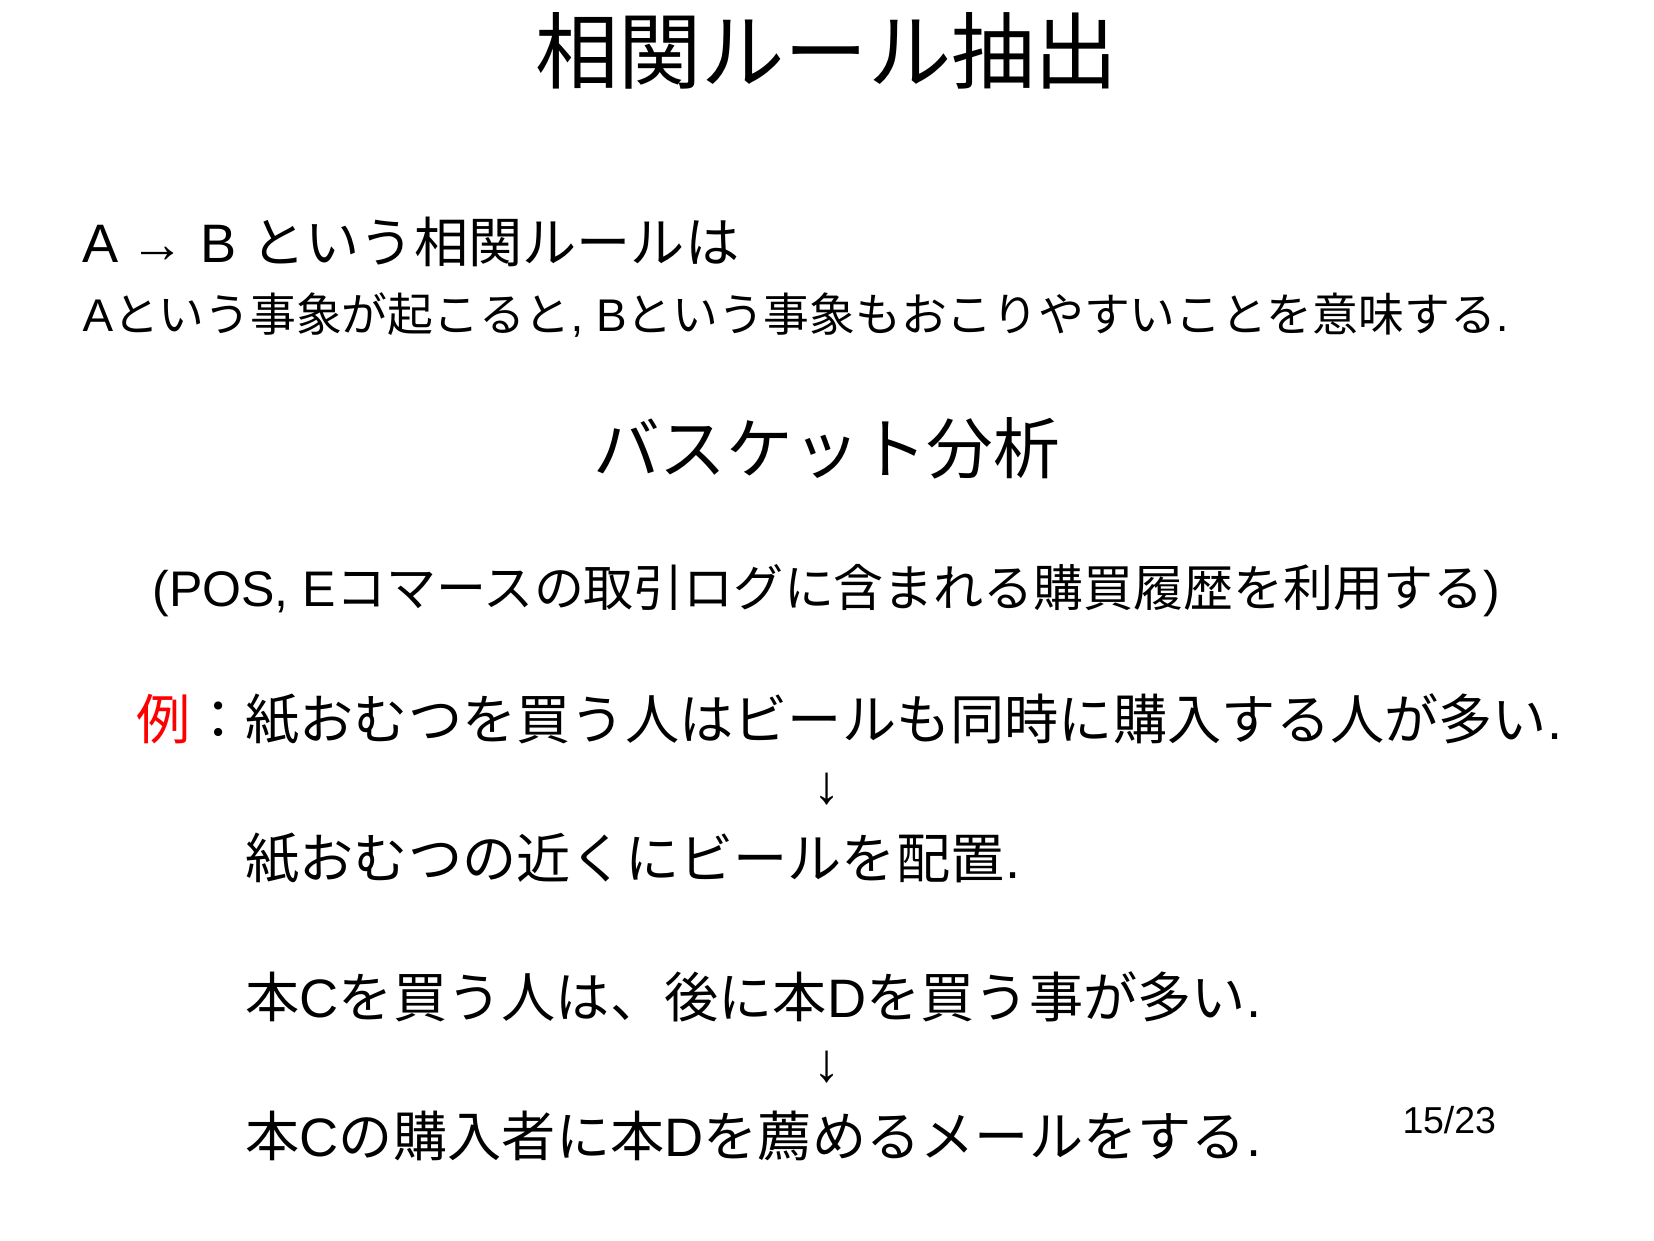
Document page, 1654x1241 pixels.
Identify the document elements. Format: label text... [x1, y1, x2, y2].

text_box 15/23 [1387, 1092, 1536, 1150]
subtitle 相関ルール抽出 A → B という相関ルールは Aという事象が起こると, Bという事象もおこりやすいことを意味する. バスケット分析 (POS, Eコマースの取引ログに含まれる購買履歴を利用する) 例：紙おむつを買う人はビールも同時に購入する人が多い. ↓ 紙おむつの近くにビールを配置. 本Cを買う人は、後に本Dを買う事が多い. ↓ 本Cの購入者に本Dを薦めるメールをする. [82, 49, 1571, 1109]
